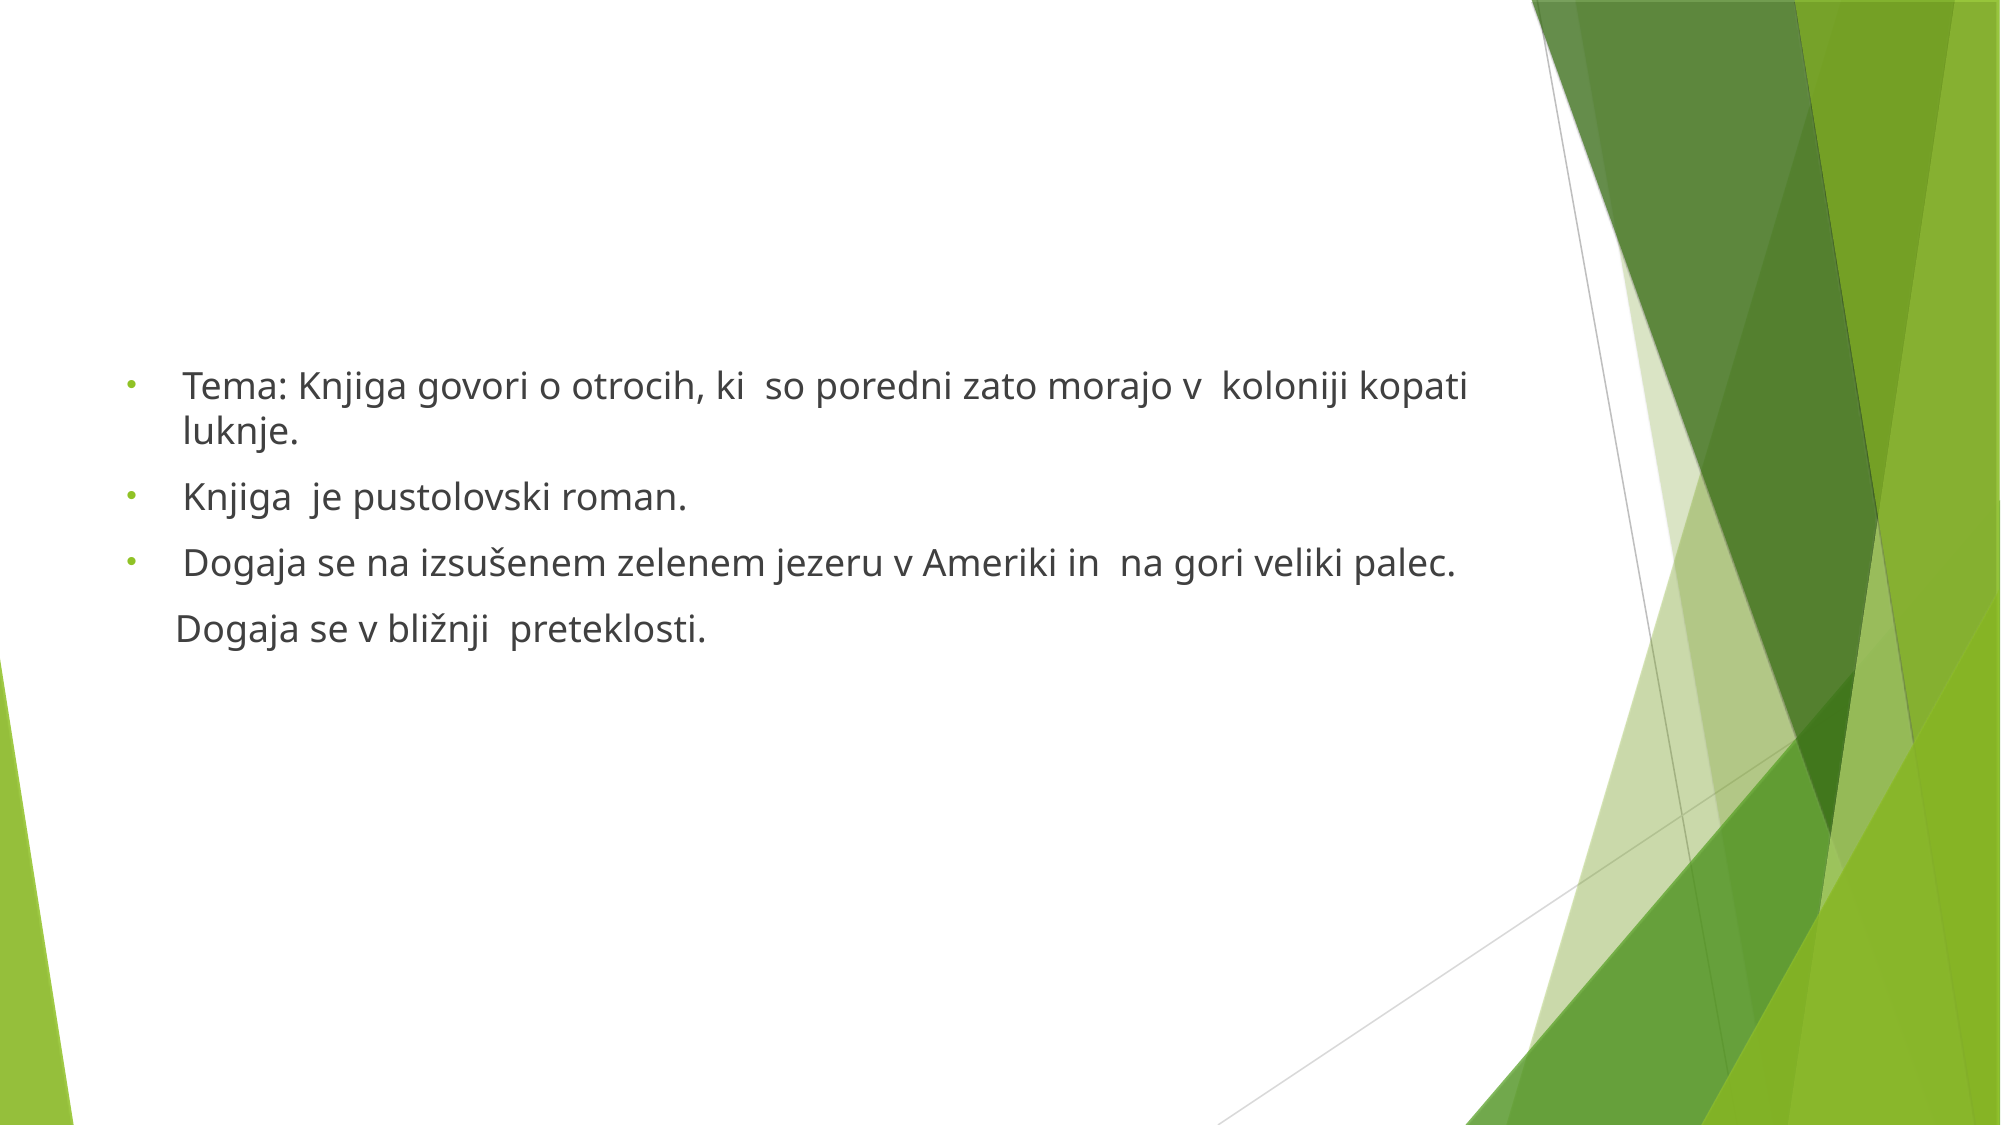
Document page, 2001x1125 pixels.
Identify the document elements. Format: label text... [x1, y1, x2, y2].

list Tema: Knjiga govori o otrocih, ki so poredni zato morajo v koloniji kopati luknje. Knjiga je pustolovski roman. Dogaja se na izsušenem zelenem jezeru v Ameriki in na gori veliki palec. Dogaja se v bližnji preteklosti. [111, 354, 1522, 992]
